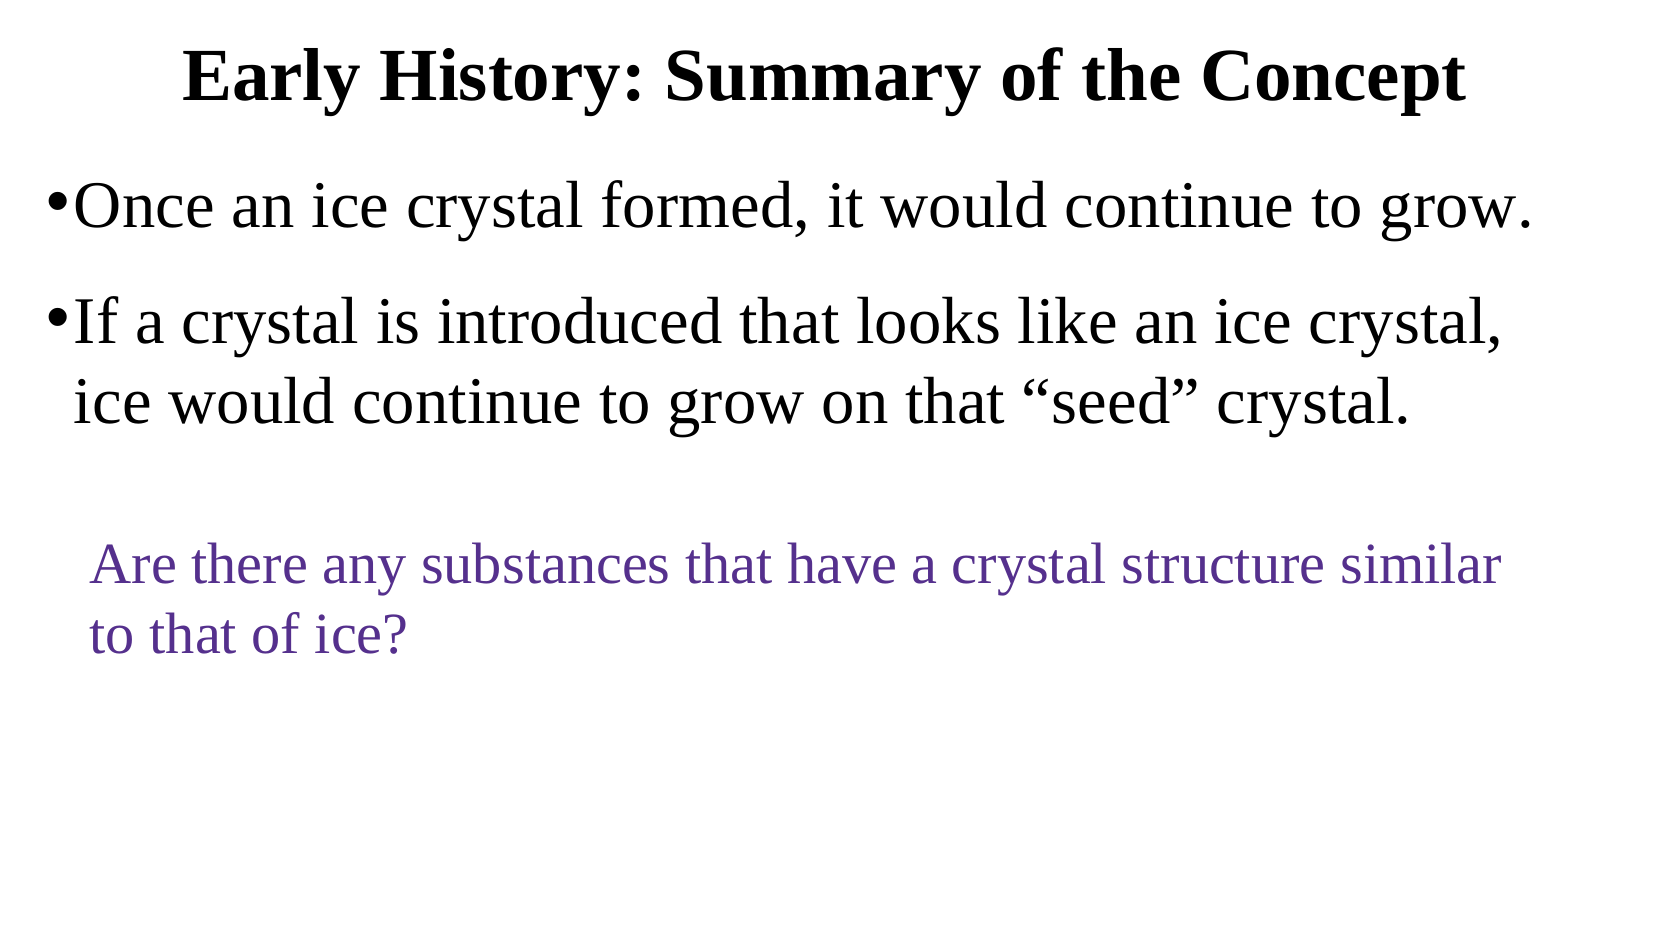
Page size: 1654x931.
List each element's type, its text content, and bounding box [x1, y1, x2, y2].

title Early History: Summary of the Concept [0, 2, 1651, 151]
list Once an ice crystal formed, it would continue to grow. If a crystal is introduced that looks like an ice crystal, ice would continue to grow on that “seed” crystal. [30, 153, 1568, 451]
text_box Are there any substances that have a crystal structure similar to that of ice? [75, 517, 1576, 713]
